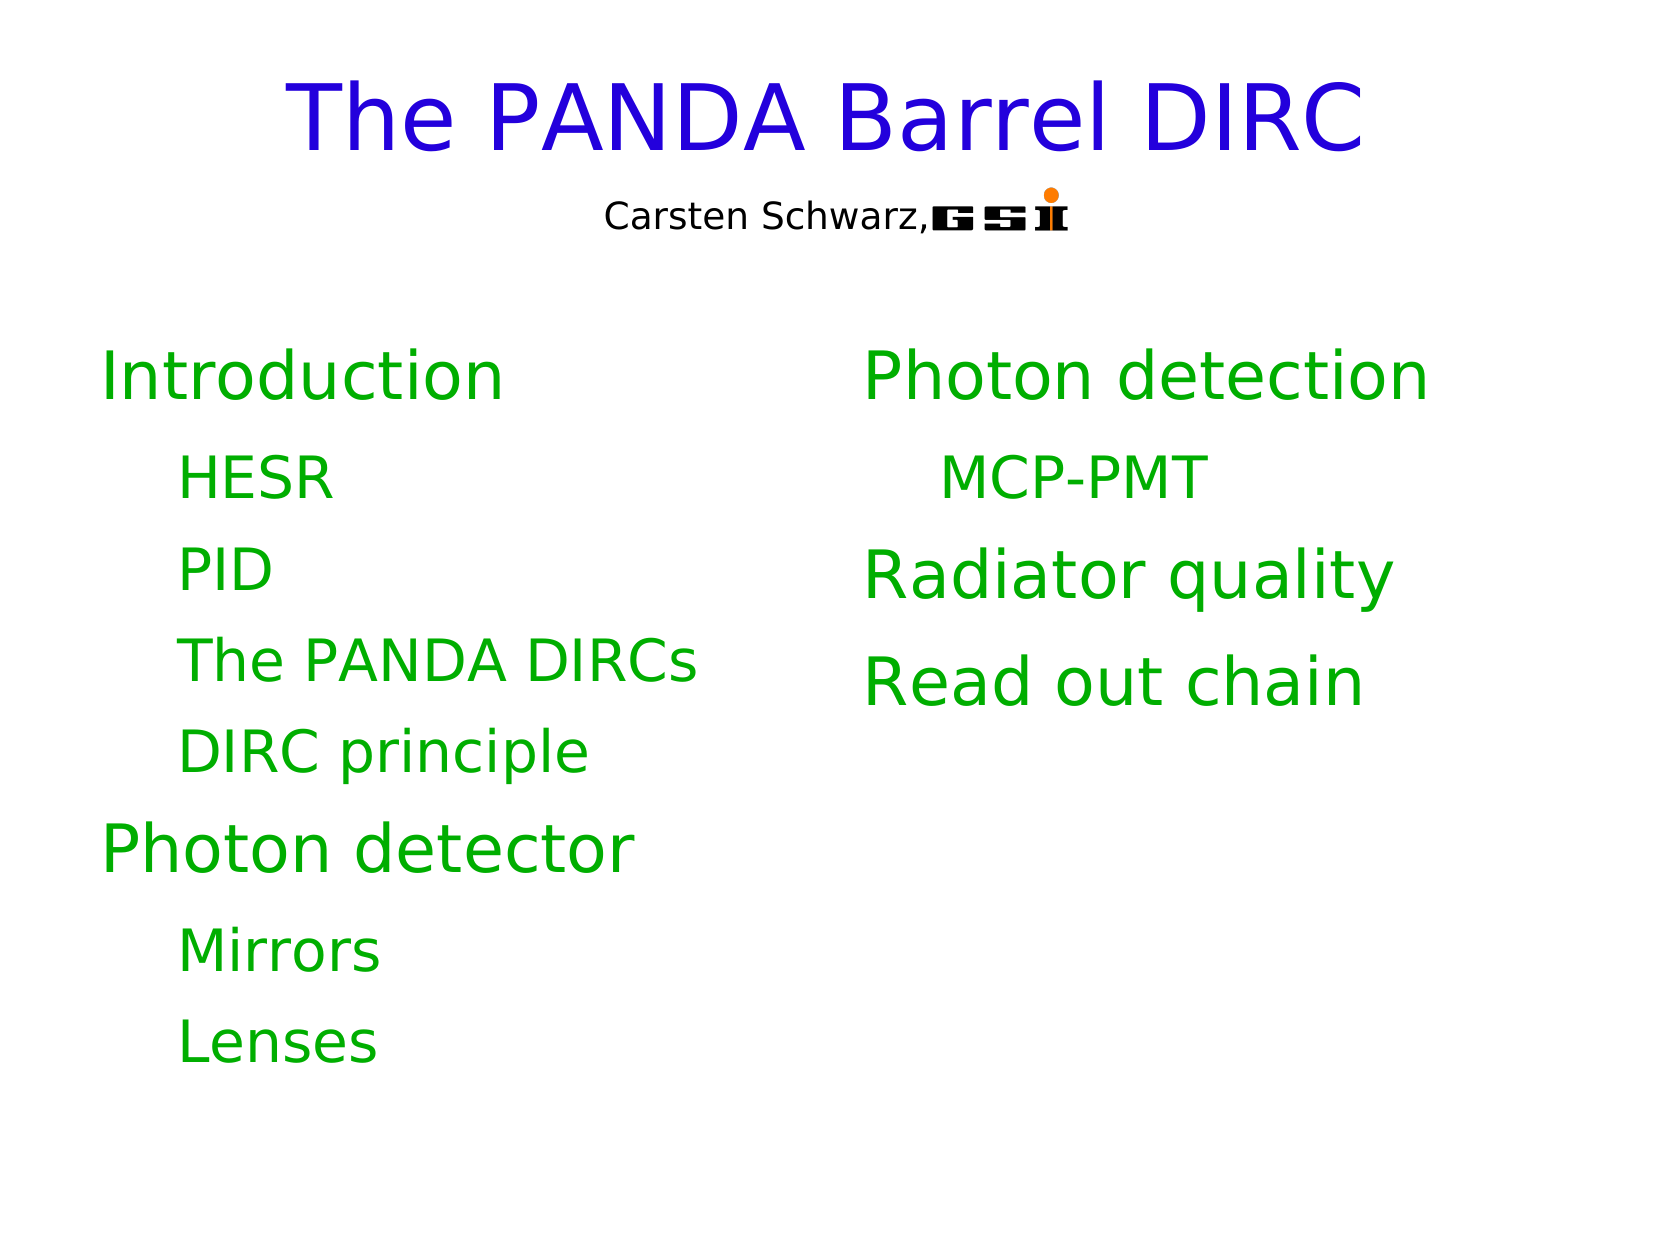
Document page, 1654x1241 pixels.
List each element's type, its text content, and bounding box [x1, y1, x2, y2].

list Introduction HESR PID The PANDA DIRCs DIRC principle Photon detector Mirrors Lenses [82, 337, 809, 1109]
list Photon detection MCP-PMT Radiator quality Read out chain [845, 337, 1572, 1094]
text_box Carsten Schwarz, [588, 187, 958, 284]
title The PANDA Barrel DIRC [82, 49, 1571, 188]
picture [932, 187, 1068, 231]
